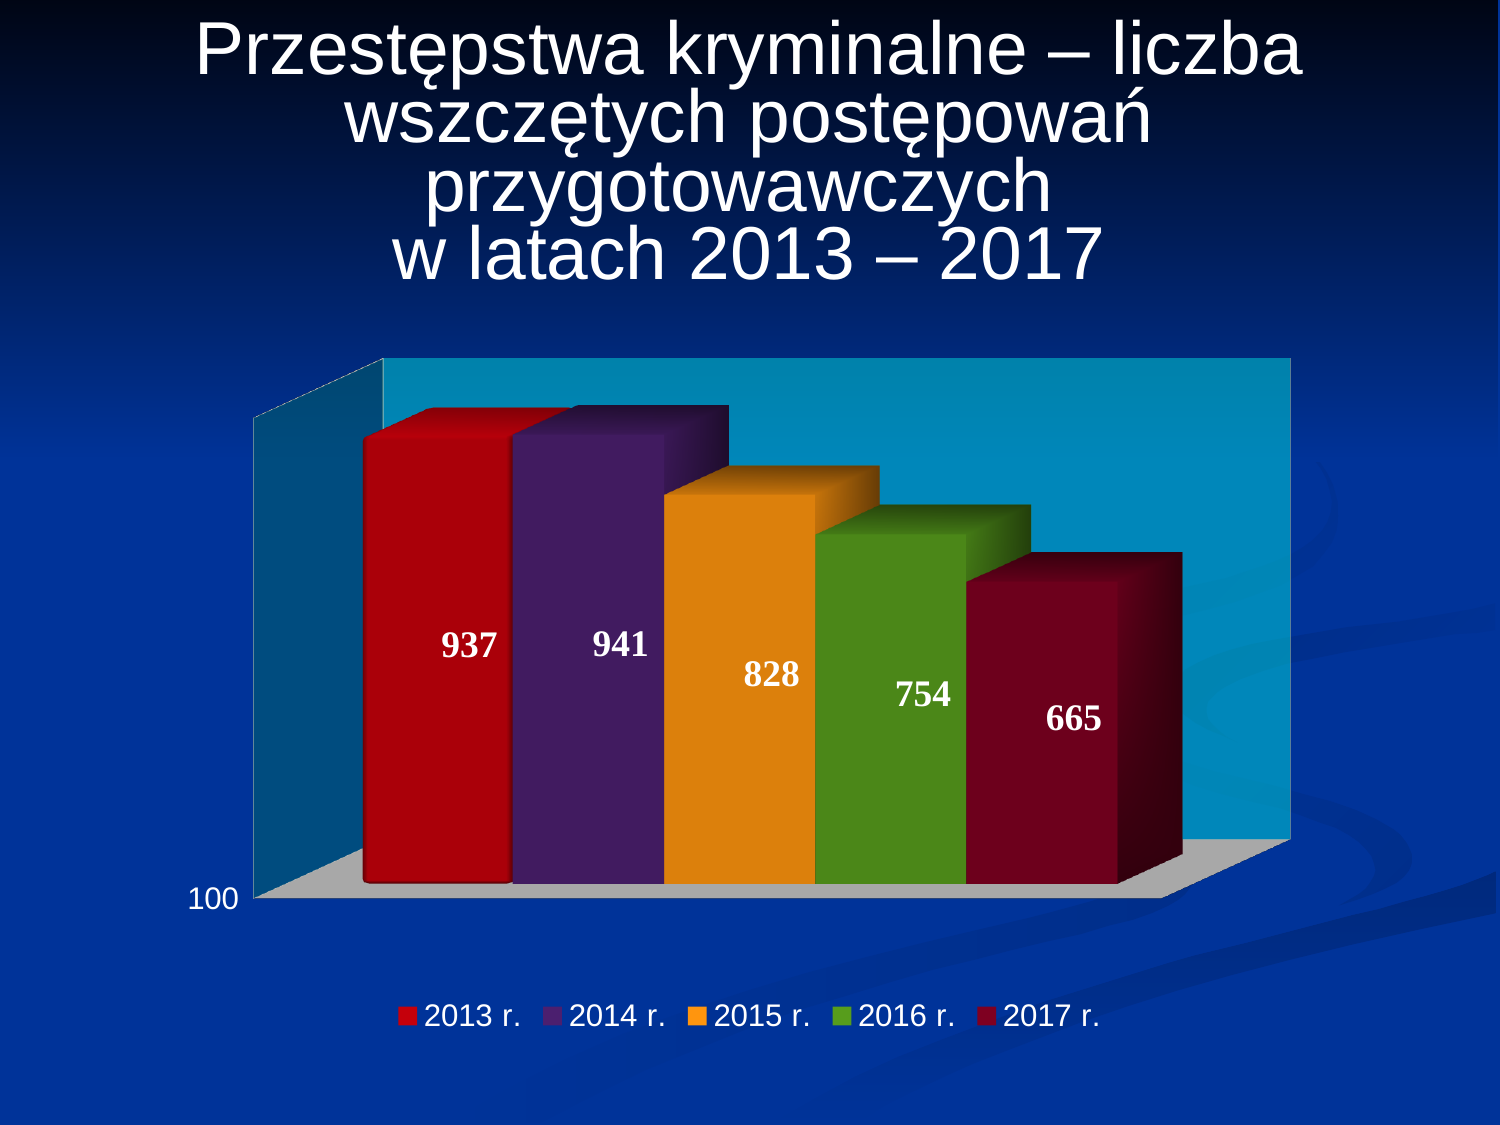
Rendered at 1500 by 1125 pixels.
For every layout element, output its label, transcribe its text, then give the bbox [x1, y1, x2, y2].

chart [129, 330, 1371, 1040]
title Przestępstwa kryminalne – liczba wszczętych postępowań przygotowawczych w latach 2013 – 2017 [75, 84, 1424, 319]
